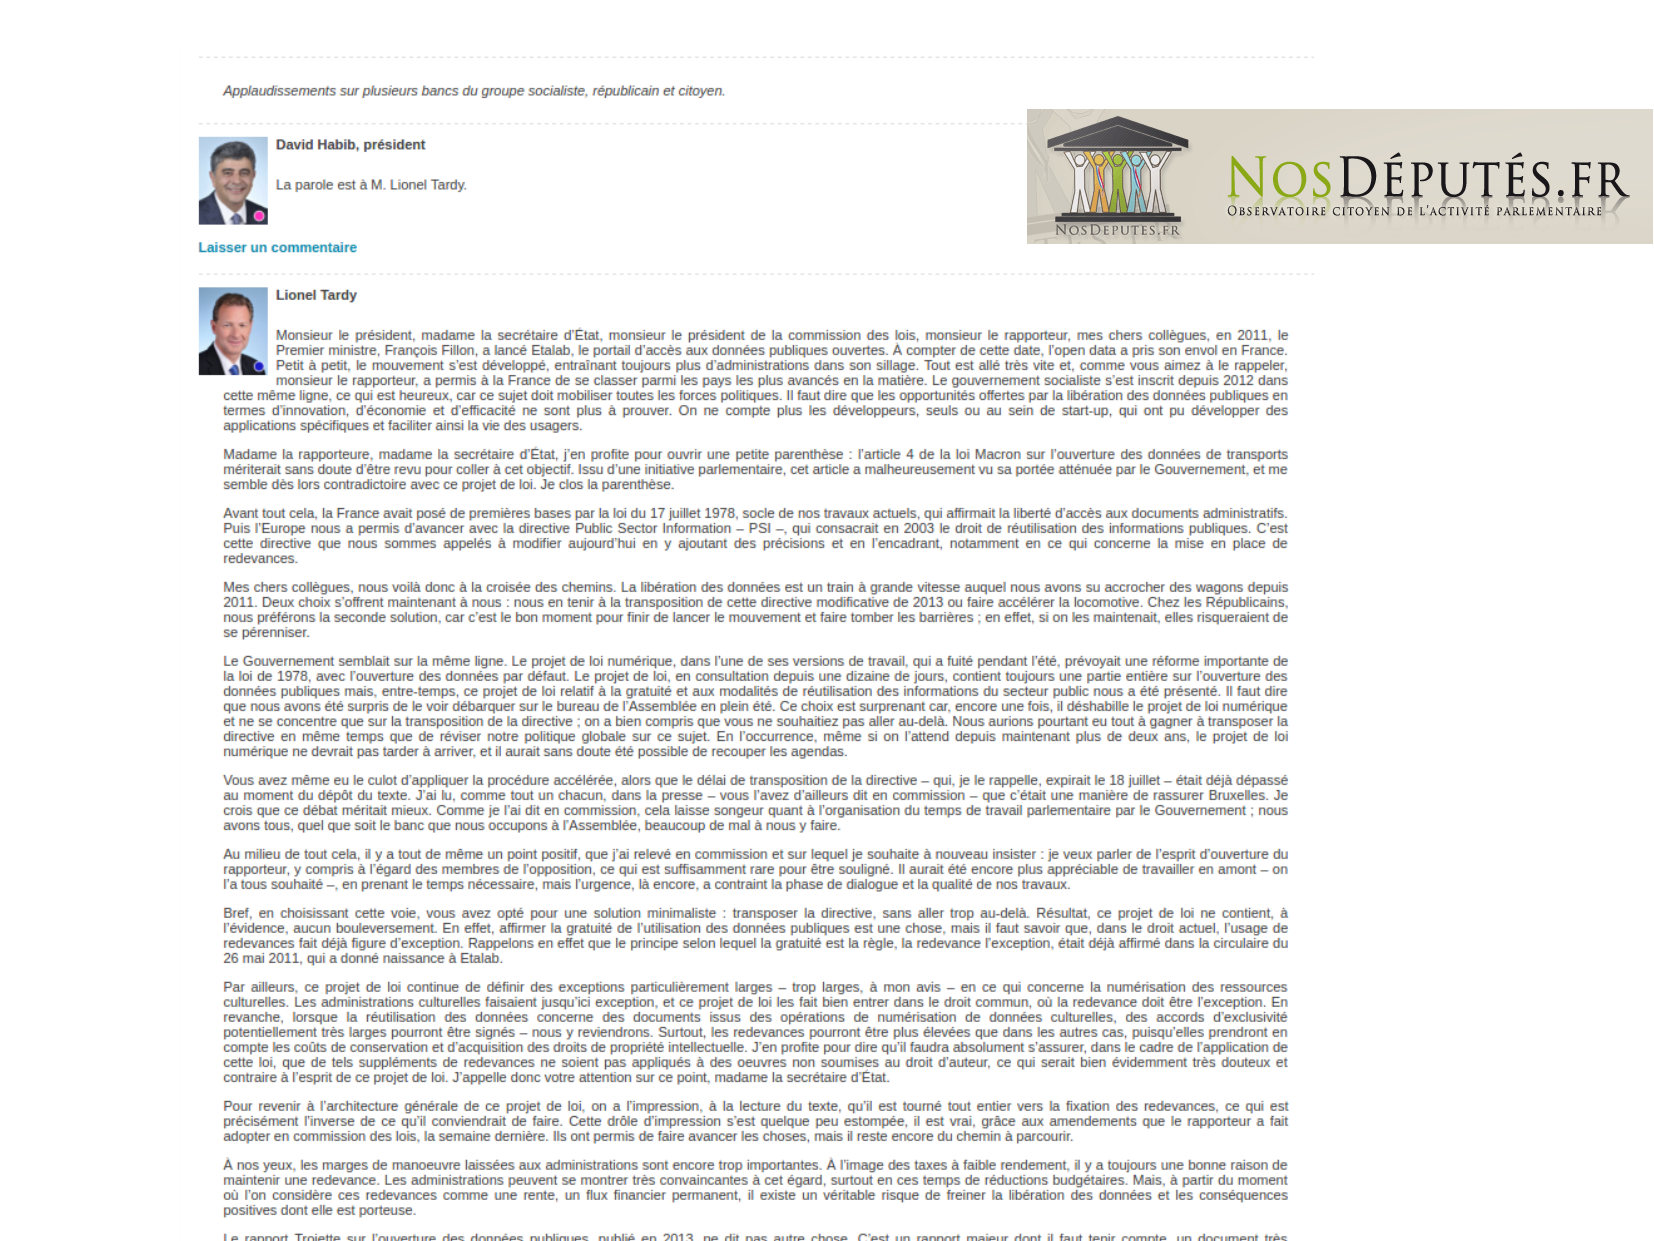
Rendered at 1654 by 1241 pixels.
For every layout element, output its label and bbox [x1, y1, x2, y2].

picture [179, 48, 1653, 1241]
